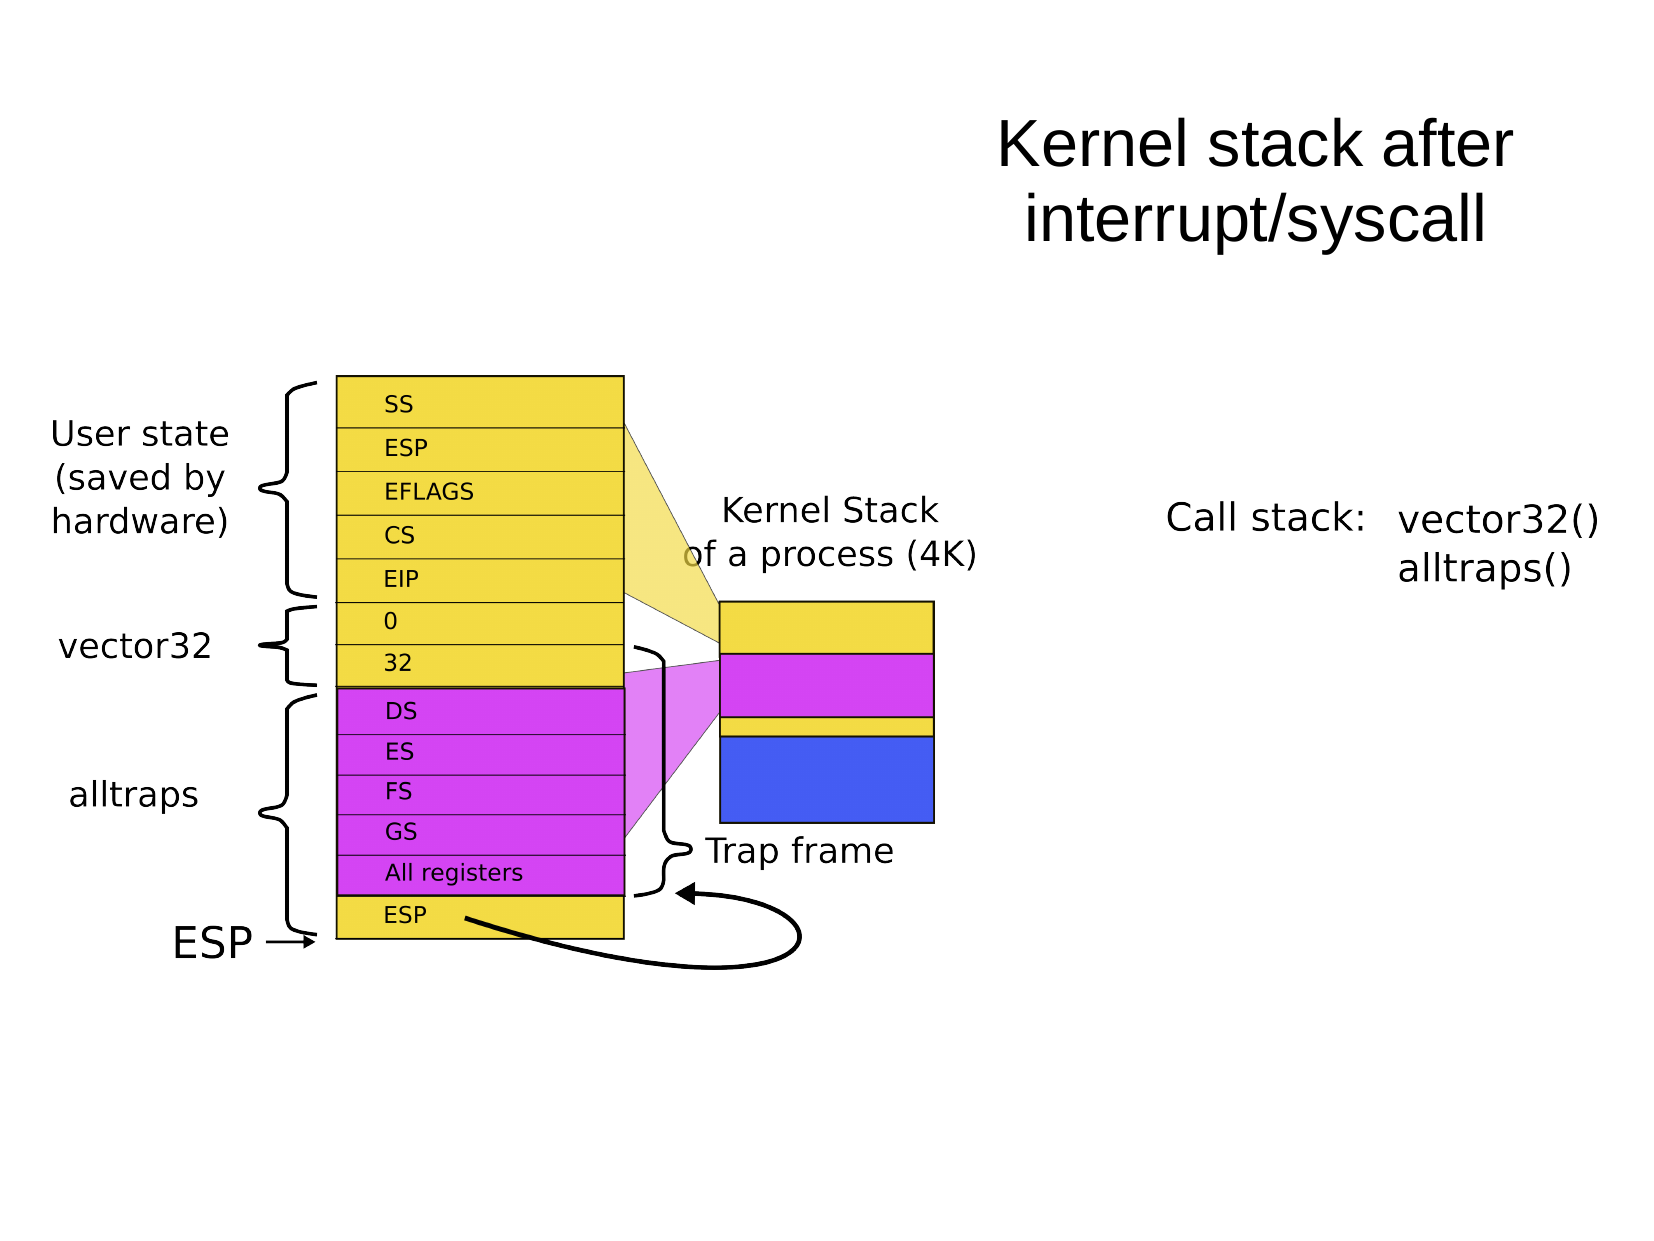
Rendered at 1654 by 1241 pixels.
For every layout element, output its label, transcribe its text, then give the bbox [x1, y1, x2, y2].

list Kernel stack after interrupt/syscall [900, 105, 1613, 301]
picture [53, 375, 1597, 971]
